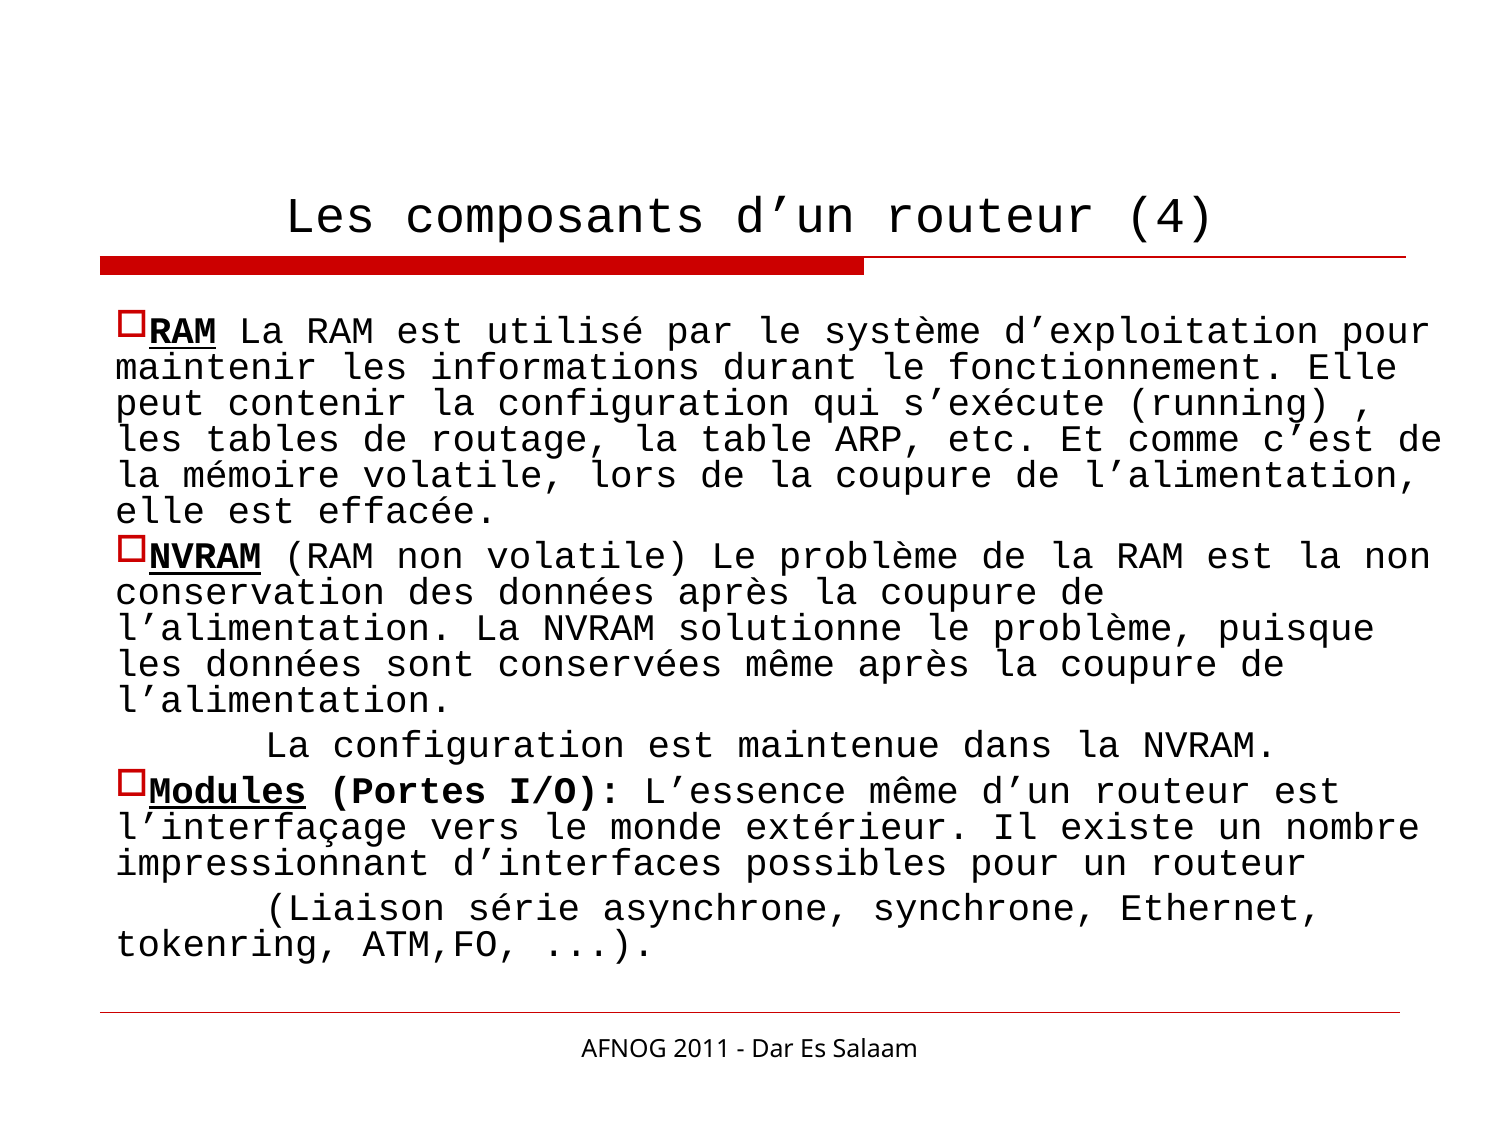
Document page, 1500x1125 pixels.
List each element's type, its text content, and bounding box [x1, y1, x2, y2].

list RAM La RAM est utilisé par le système d’exploitation pour maintenir les informations durant le fonctionnement. Elle peut contenir la configuration qui s’exécute (running) , les tables de routage, la table ARP, etc. Et comme c’est de la mémoire volatile, lors de la coupure de l’alimentation, elle est effacée. NVRAM (RAM non volatile) Le problème de la RAM est la non conservation des données après la coupure de l’alimentation. La NVRAM solutionne le problème, puisque les données sont conservées même après la coupure de l’alimentation. La configuration est maintenue dans la NVRAM. Modules (Portes I/O): L’essence même d’un routeur est l’interfaçage vers le monde extérieur. Il existe un nombre impressionnant d’interfaces possibles pour un routeur (Liaison série asynchrone, synchrone, Ethernet, tokenring, ATM,FO, ...). [100, 255, 1471, 1006]
text_box AFNOG 2011 - Dar Es Salaam [512, 1024, 988, 1103]
title Les composants d’un routeur (4) [94, 49, 1407, 250]
